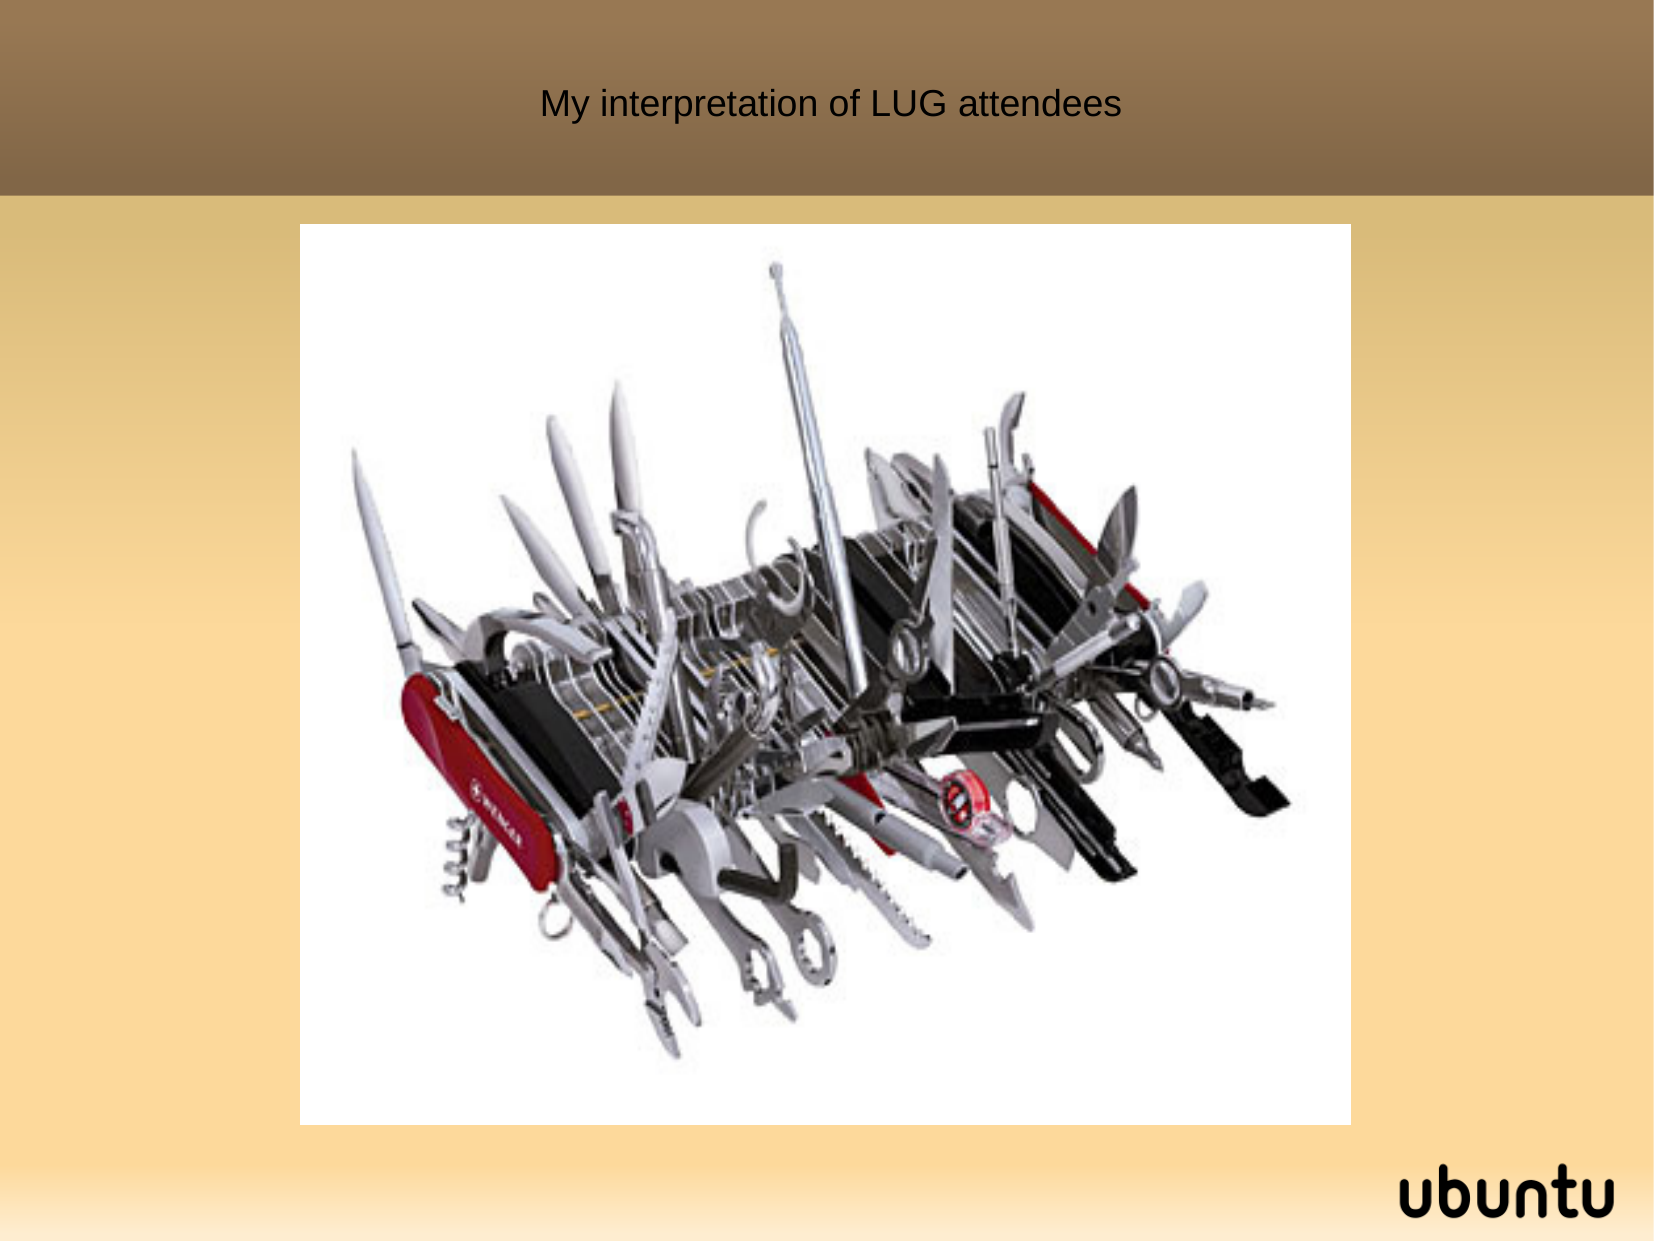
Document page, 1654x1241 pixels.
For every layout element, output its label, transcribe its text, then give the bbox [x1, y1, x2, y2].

picture [0, 0, 1654, 1241]
text_box My interpretation of LUG attendees [525, 75, 1138, 132]
